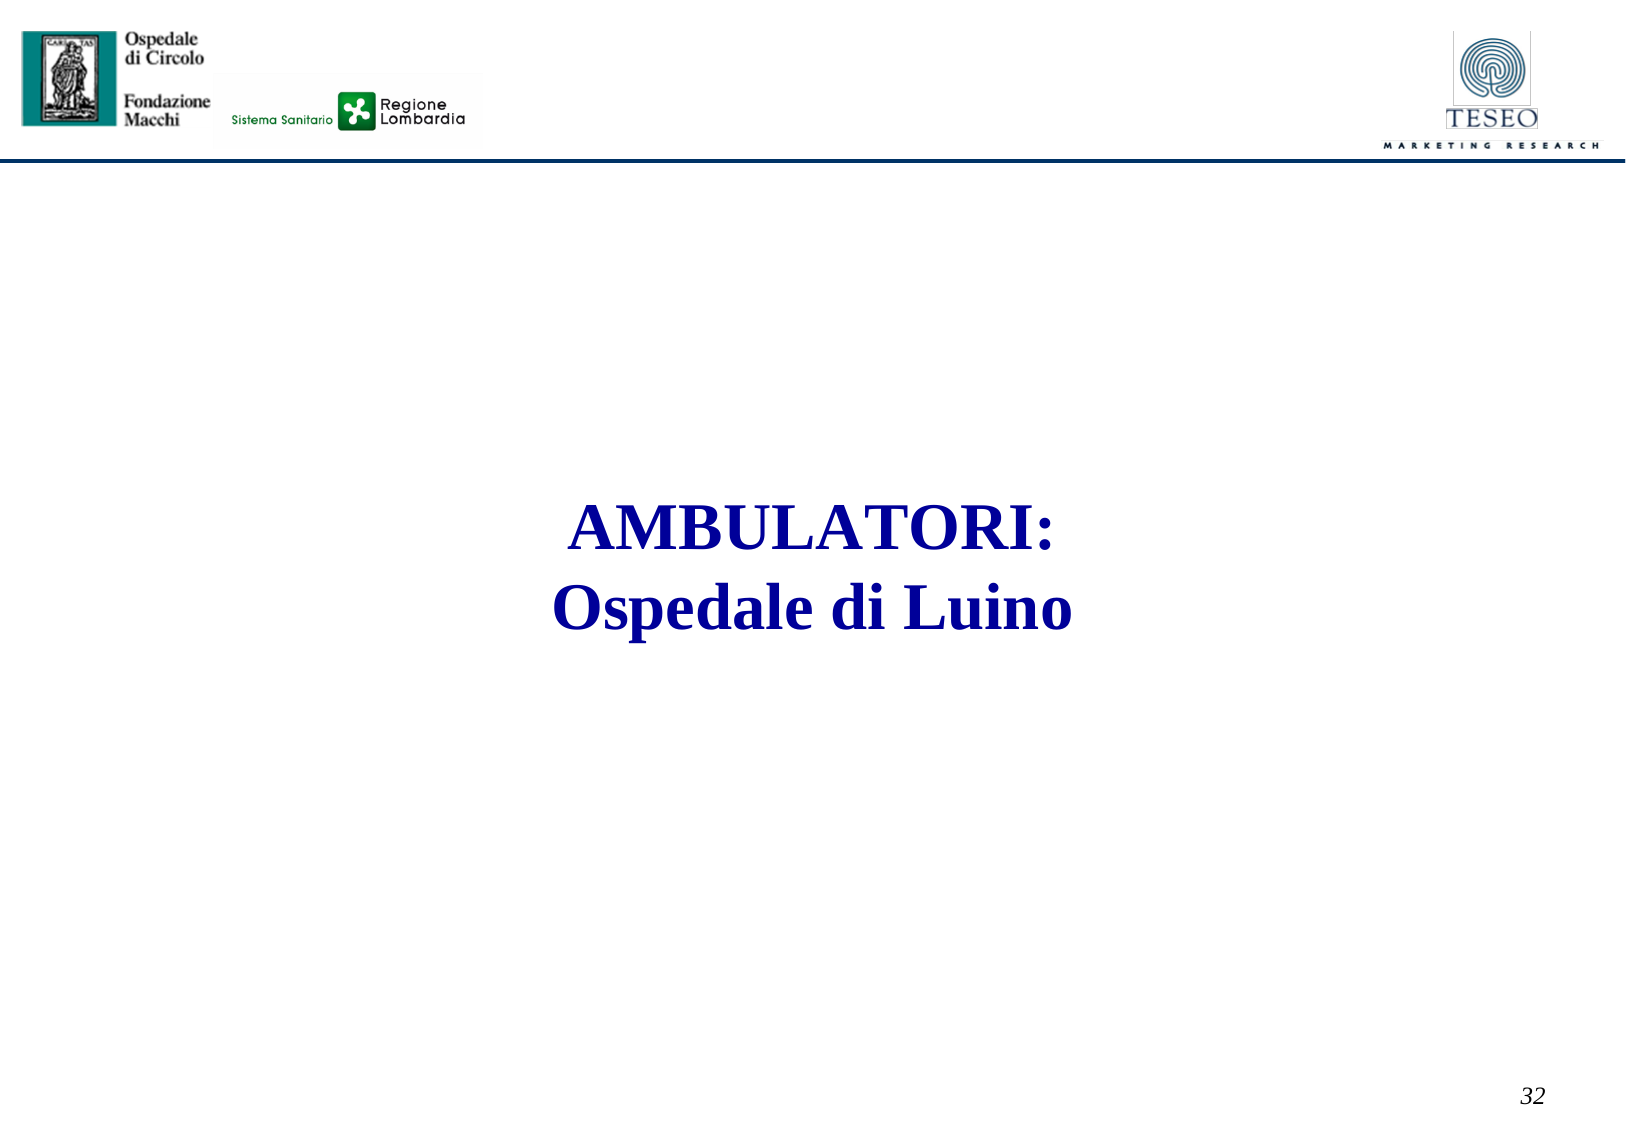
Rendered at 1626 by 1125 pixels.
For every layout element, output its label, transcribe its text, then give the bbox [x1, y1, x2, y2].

text_box AMBULATORI: Ospedale di Luino [121, 469, 1504, 657]
picture [1381, 31, 1604, 149]
picture [21, 31, 483, 149]
